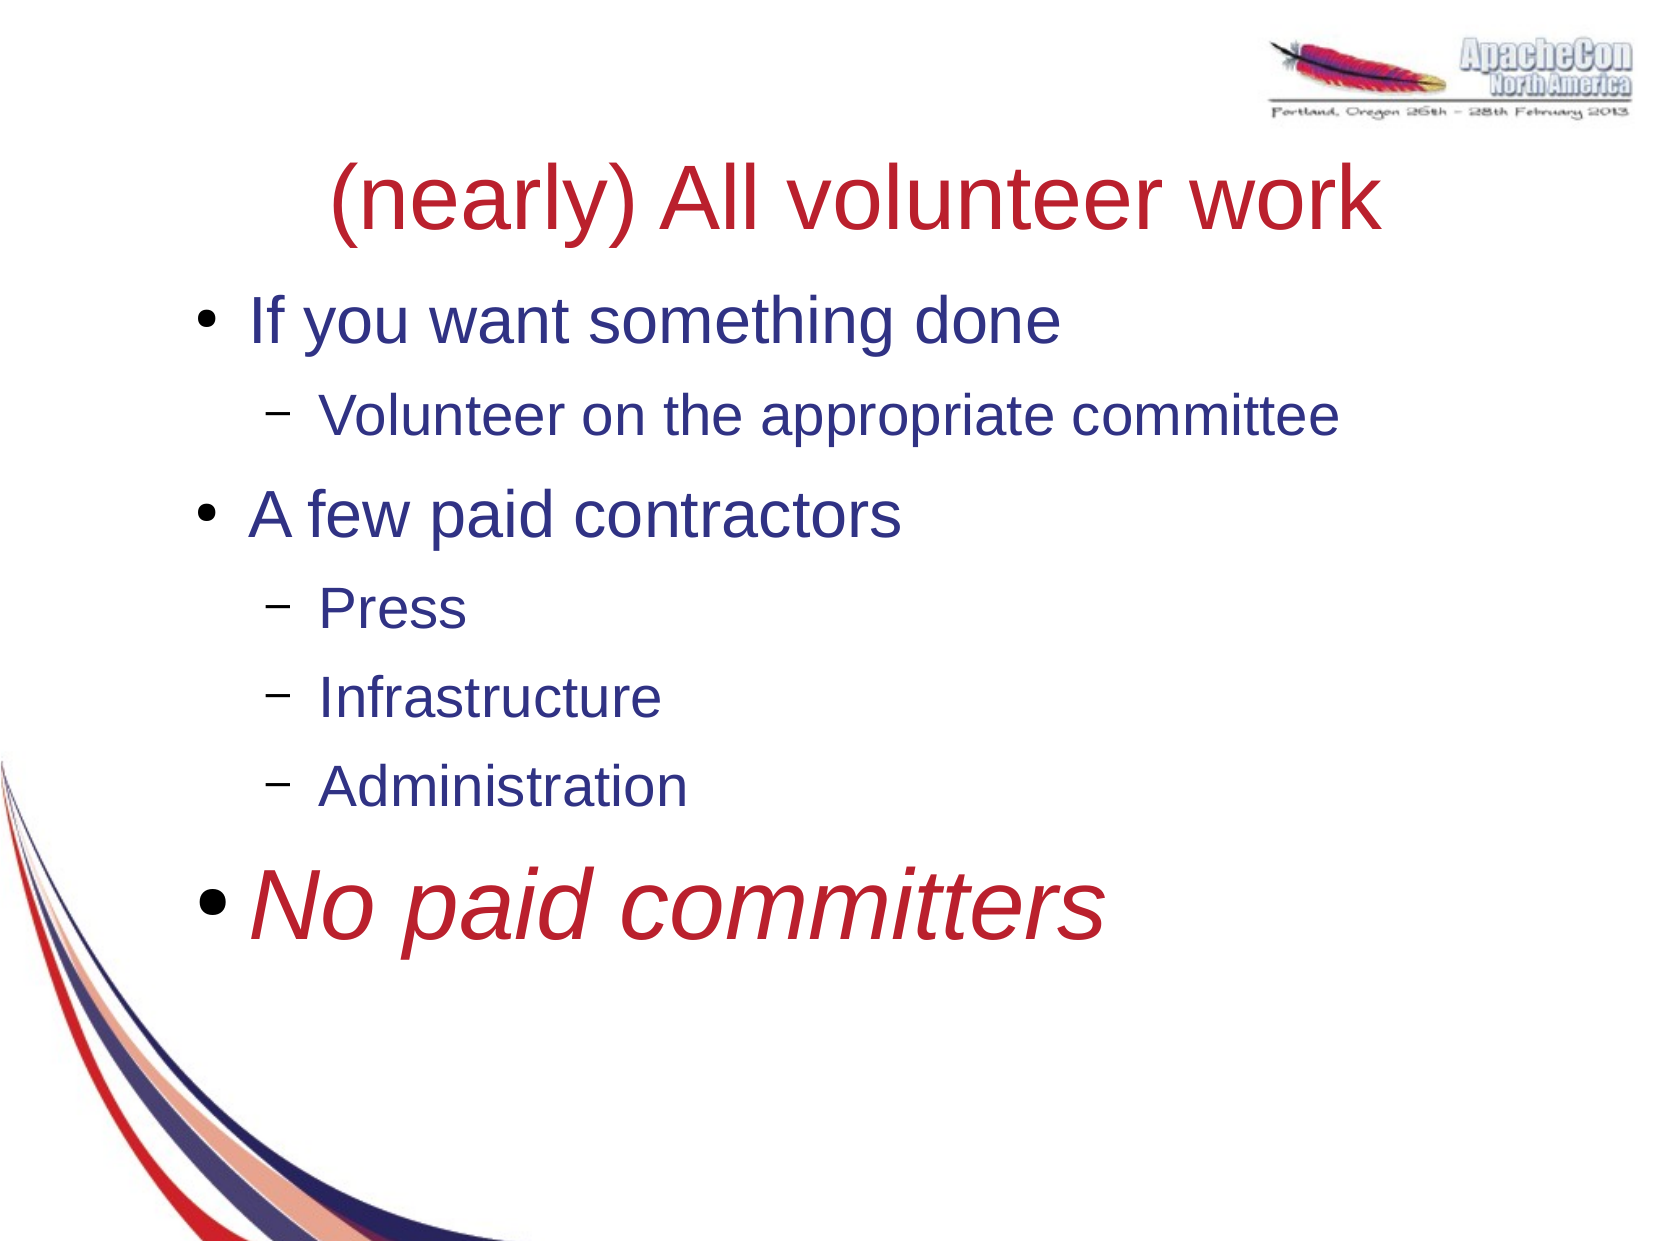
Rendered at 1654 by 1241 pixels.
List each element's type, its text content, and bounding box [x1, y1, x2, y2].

list If you want something done Volunteer on the appropriate committee A few paid contractors Press Infrastructure Administration No paid committers [177, 283, 1536, 1003]
title (nearly) All volunteer work [177, 141, 1536, 254]
picture [0, 0, 1654, 1241]
